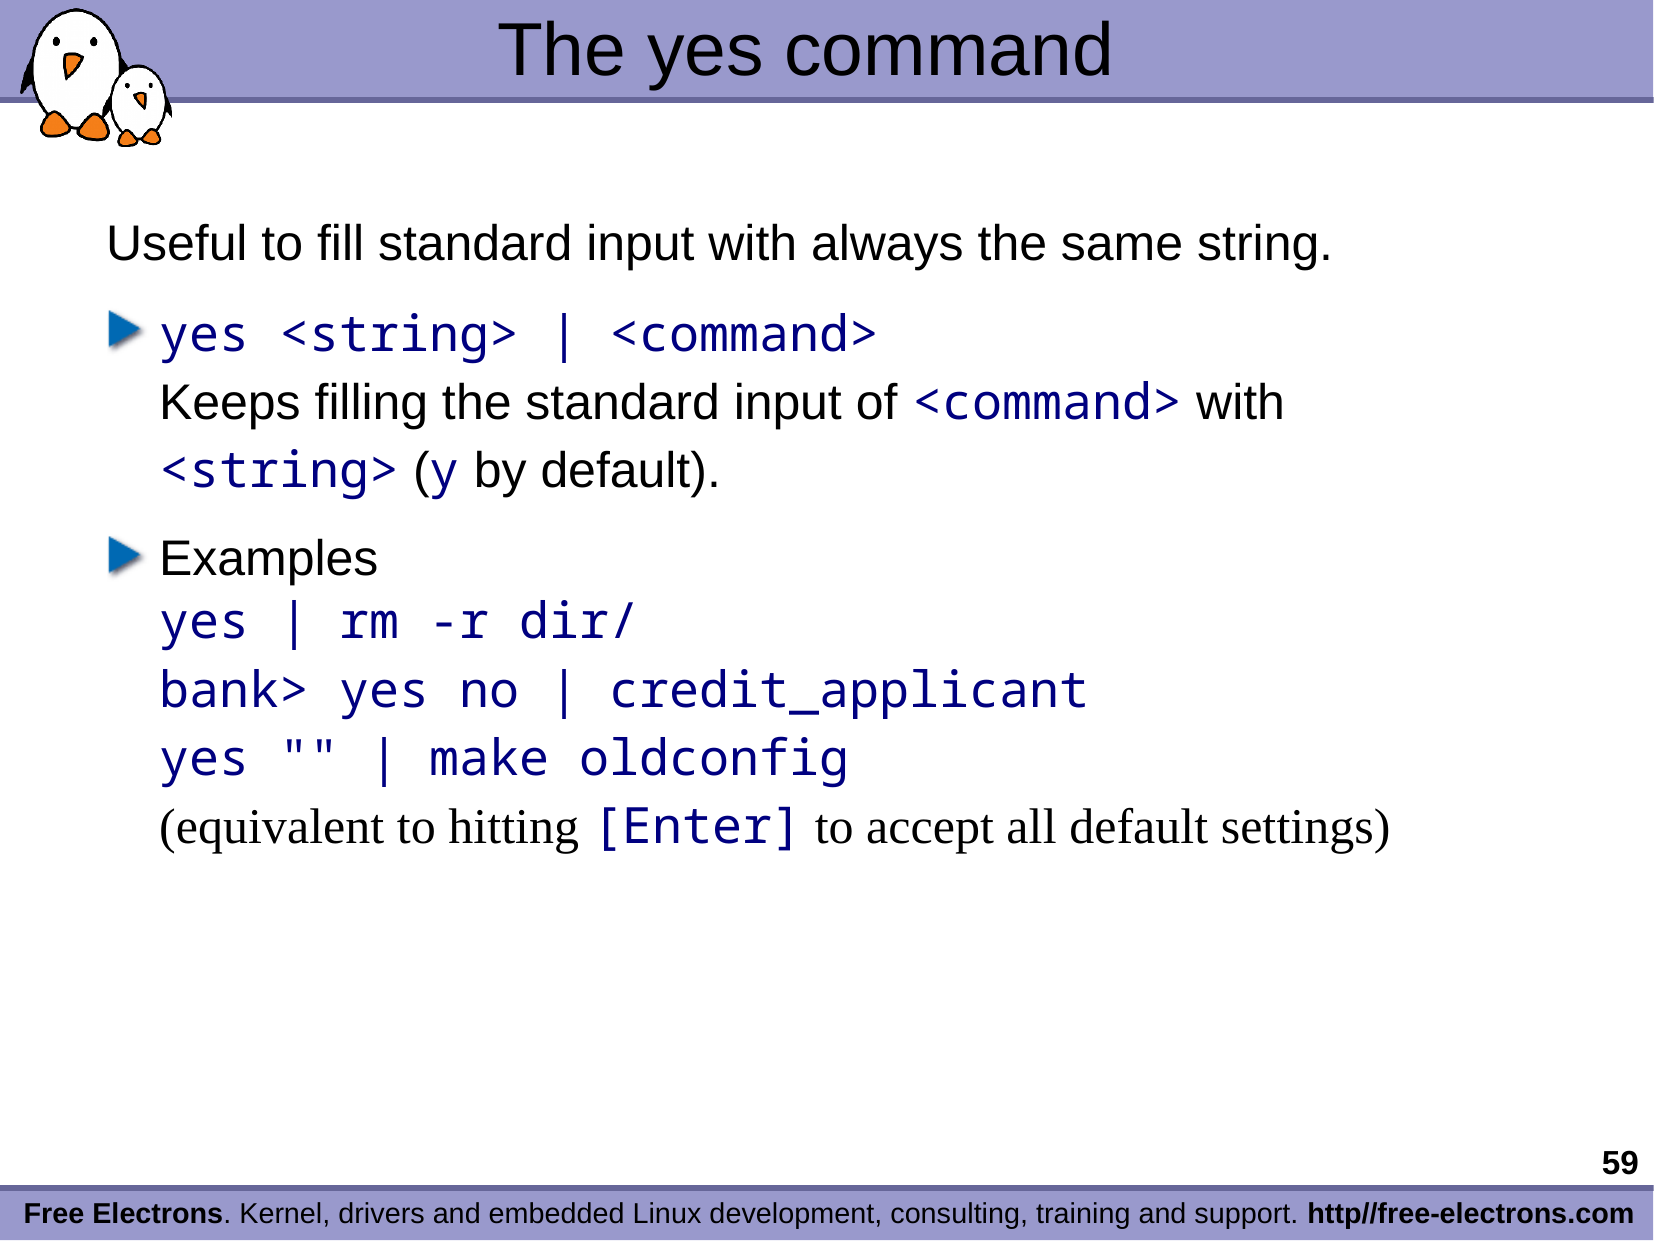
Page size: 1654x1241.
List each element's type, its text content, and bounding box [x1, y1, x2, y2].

title The yes command [60, 0, 1551, 100]
picture [20, 8, 172, 147]
list Useful to fill standard input with always the same string. yes <string> | <command> Keeps filling the standard input of <command> with <string> (y by default). Examples yes | rm -r dir/ bank> yes no | credit_applicant yes "" | make oldconfig (equivalent to hitting [Enter] to accept all default settings) [88, 214, 1528, 986]
